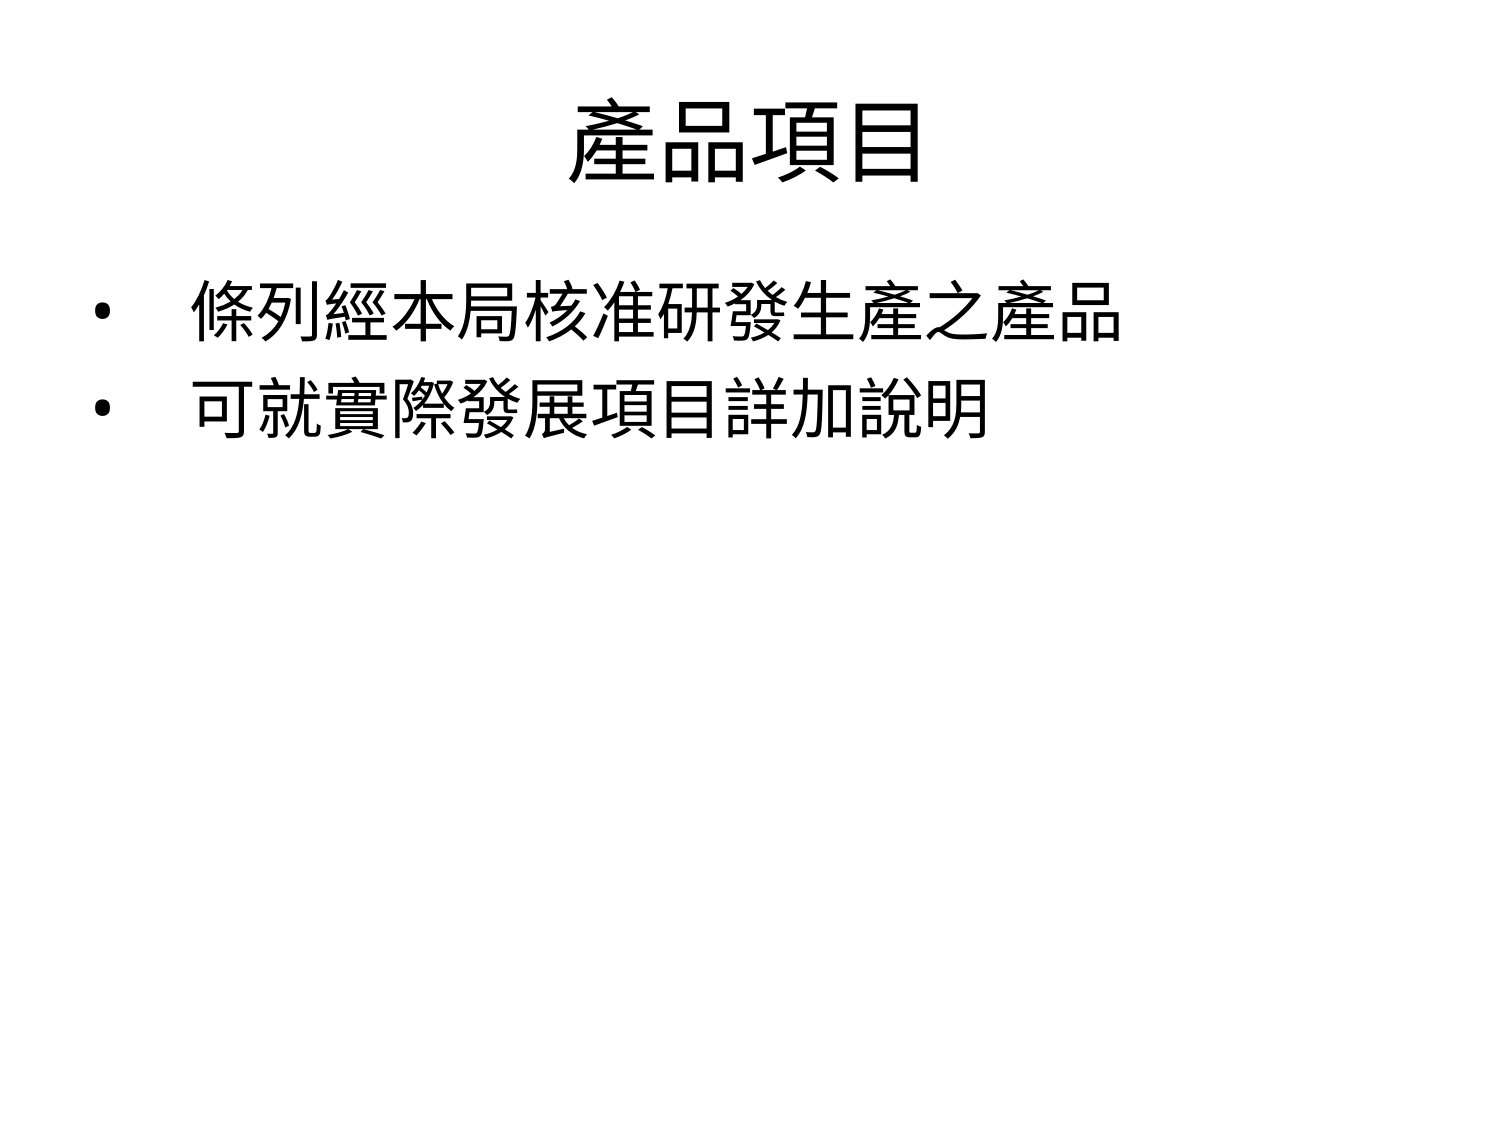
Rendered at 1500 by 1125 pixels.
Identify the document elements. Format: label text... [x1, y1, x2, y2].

list 條列經本局核准研發生產之產品 可就實際發展項目詳加說明 [75, 262, 1426, 1005]
title 產品項目 [75, 45, 1426, 233]
